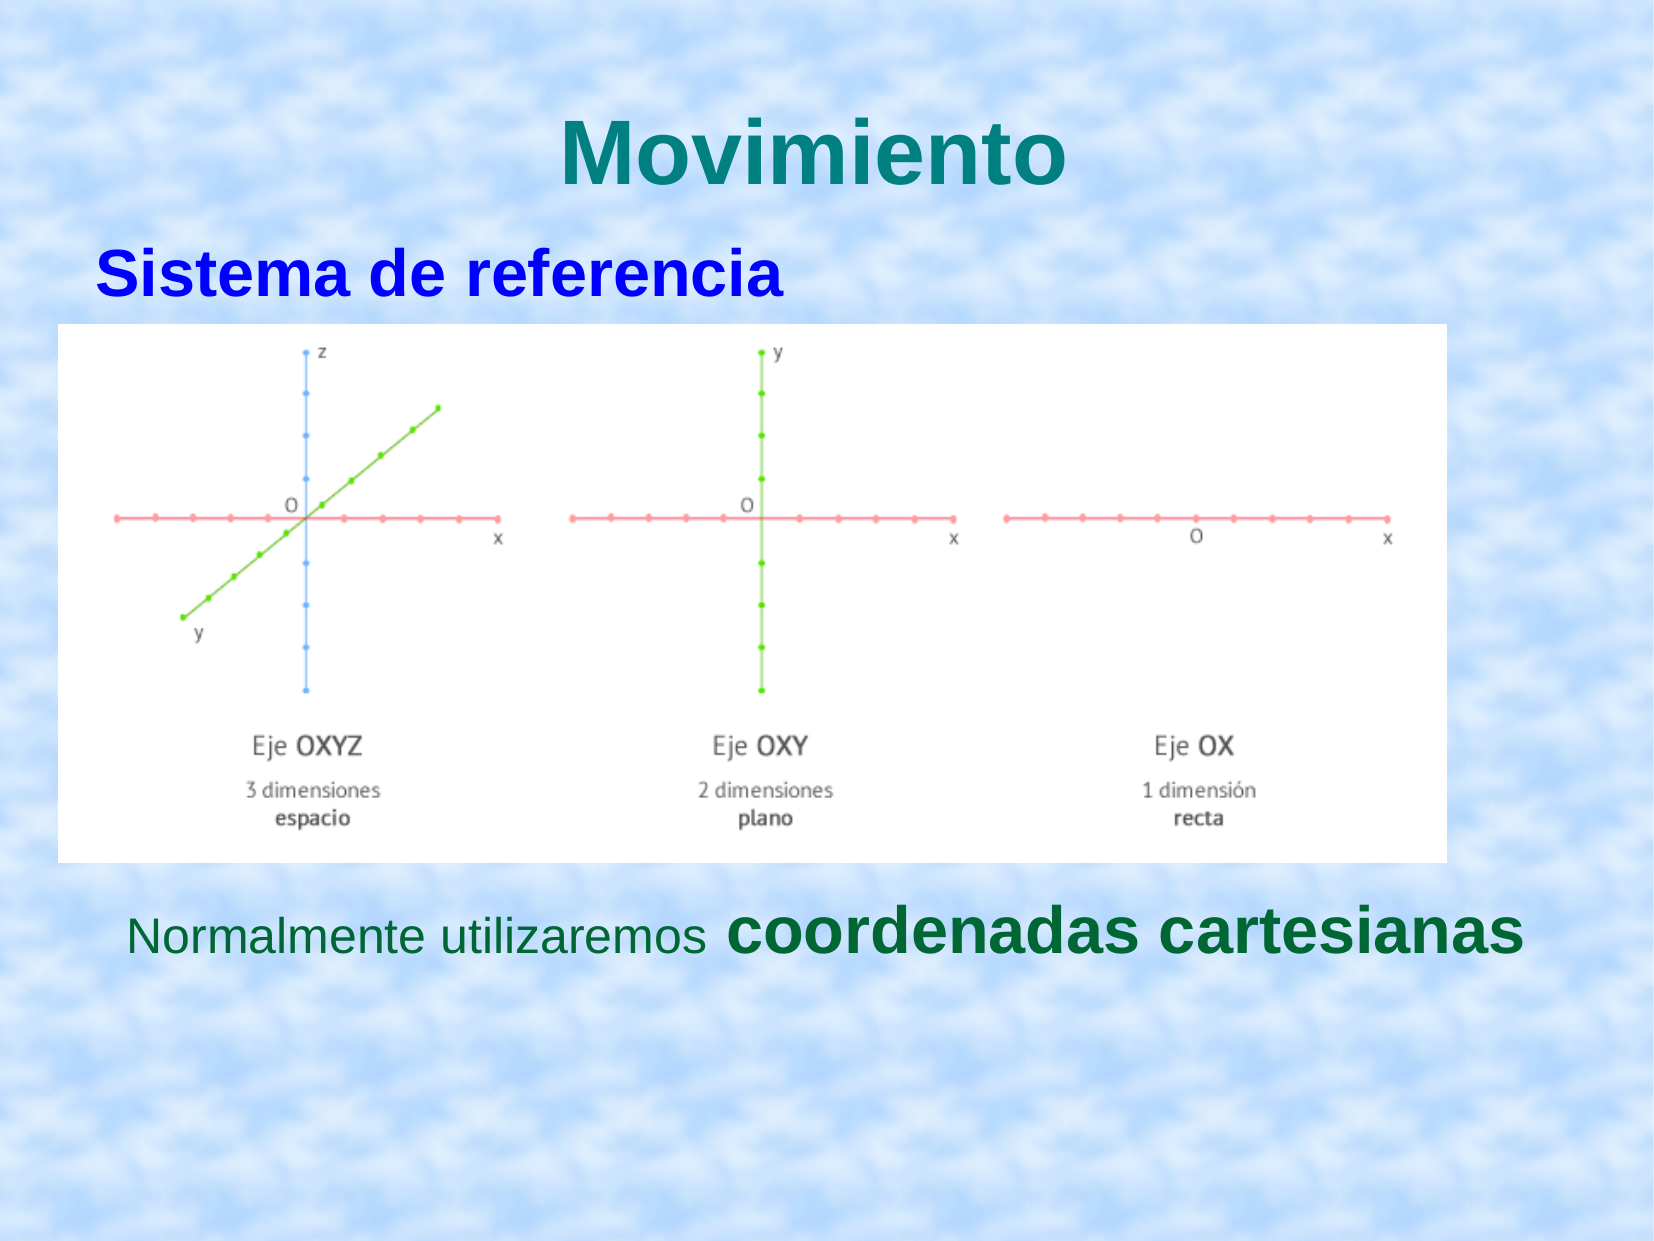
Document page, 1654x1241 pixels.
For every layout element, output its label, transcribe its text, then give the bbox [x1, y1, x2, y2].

picture [0, 0, 1654, 1241]
text_box Sistema de referencia [59, 221, 821, 324]
text_box Normalmente utilizaremos coordenadas cartesianas [0, 885, 1565, 1051]
title Movimiento [82, 49, 1571, 257]
